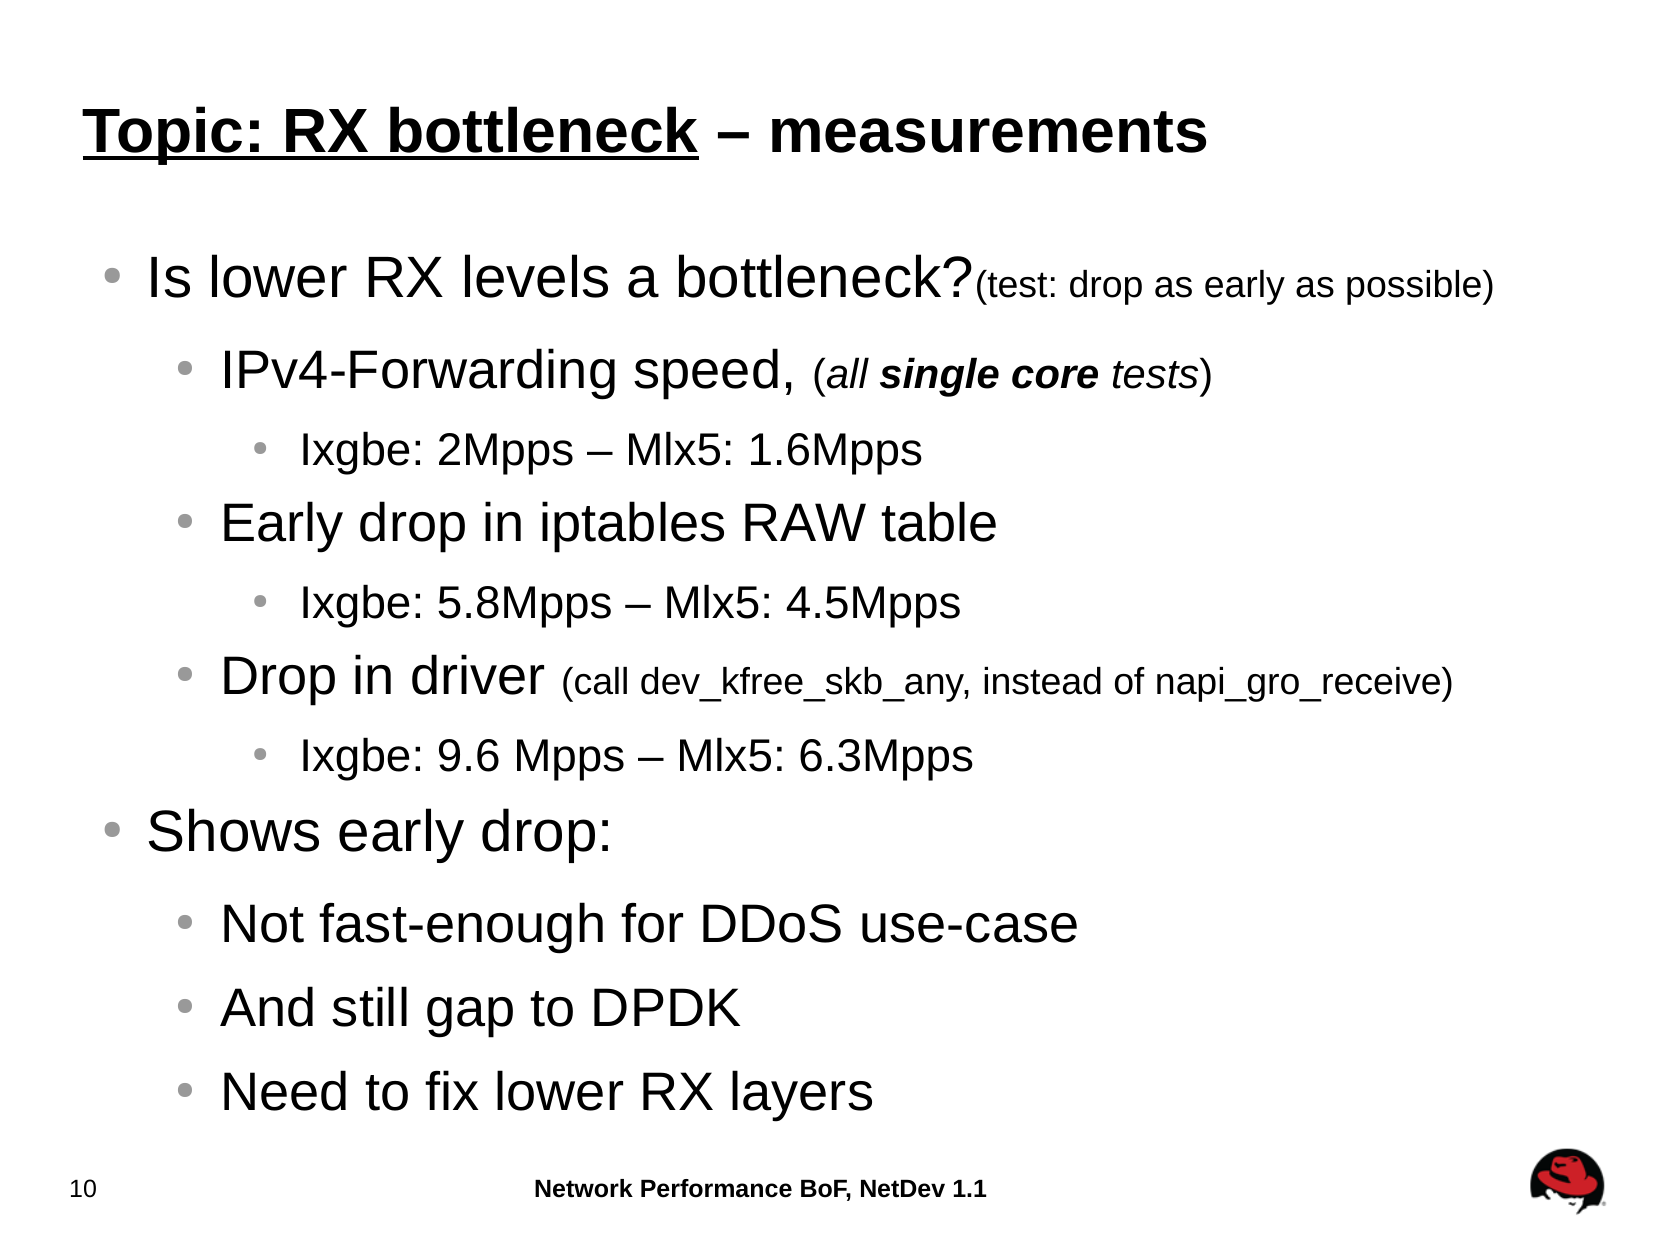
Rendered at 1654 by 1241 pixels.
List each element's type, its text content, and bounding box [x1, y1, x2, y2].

list Is lower RX levels a bottleneck?(test: drop as early as possible) IPv4-Forwarding speed, (all single core tests) Ixgbe: 2Mpps – Mlx5: 1.6Mpps Early drop in iptables RAW table Ixgbe: 5.8Mpps – Mlx5: 4.5Mpps Drop in driver (call dev_kfree_skb_any, instead of napi_gro_receive) Ixgbe: 9.6 Mpps – Mlx5: 6.3Mpps Shows early drop: Not fast-enough for DDoS use-case And still gap to DPDK Need to fix lower RX layers [86, 244, 1575, 1123]
picture [1529, 1146, 1612, 1224]
title Topic: RX bottleneck – measurements [82, 37, 1571, 226]
